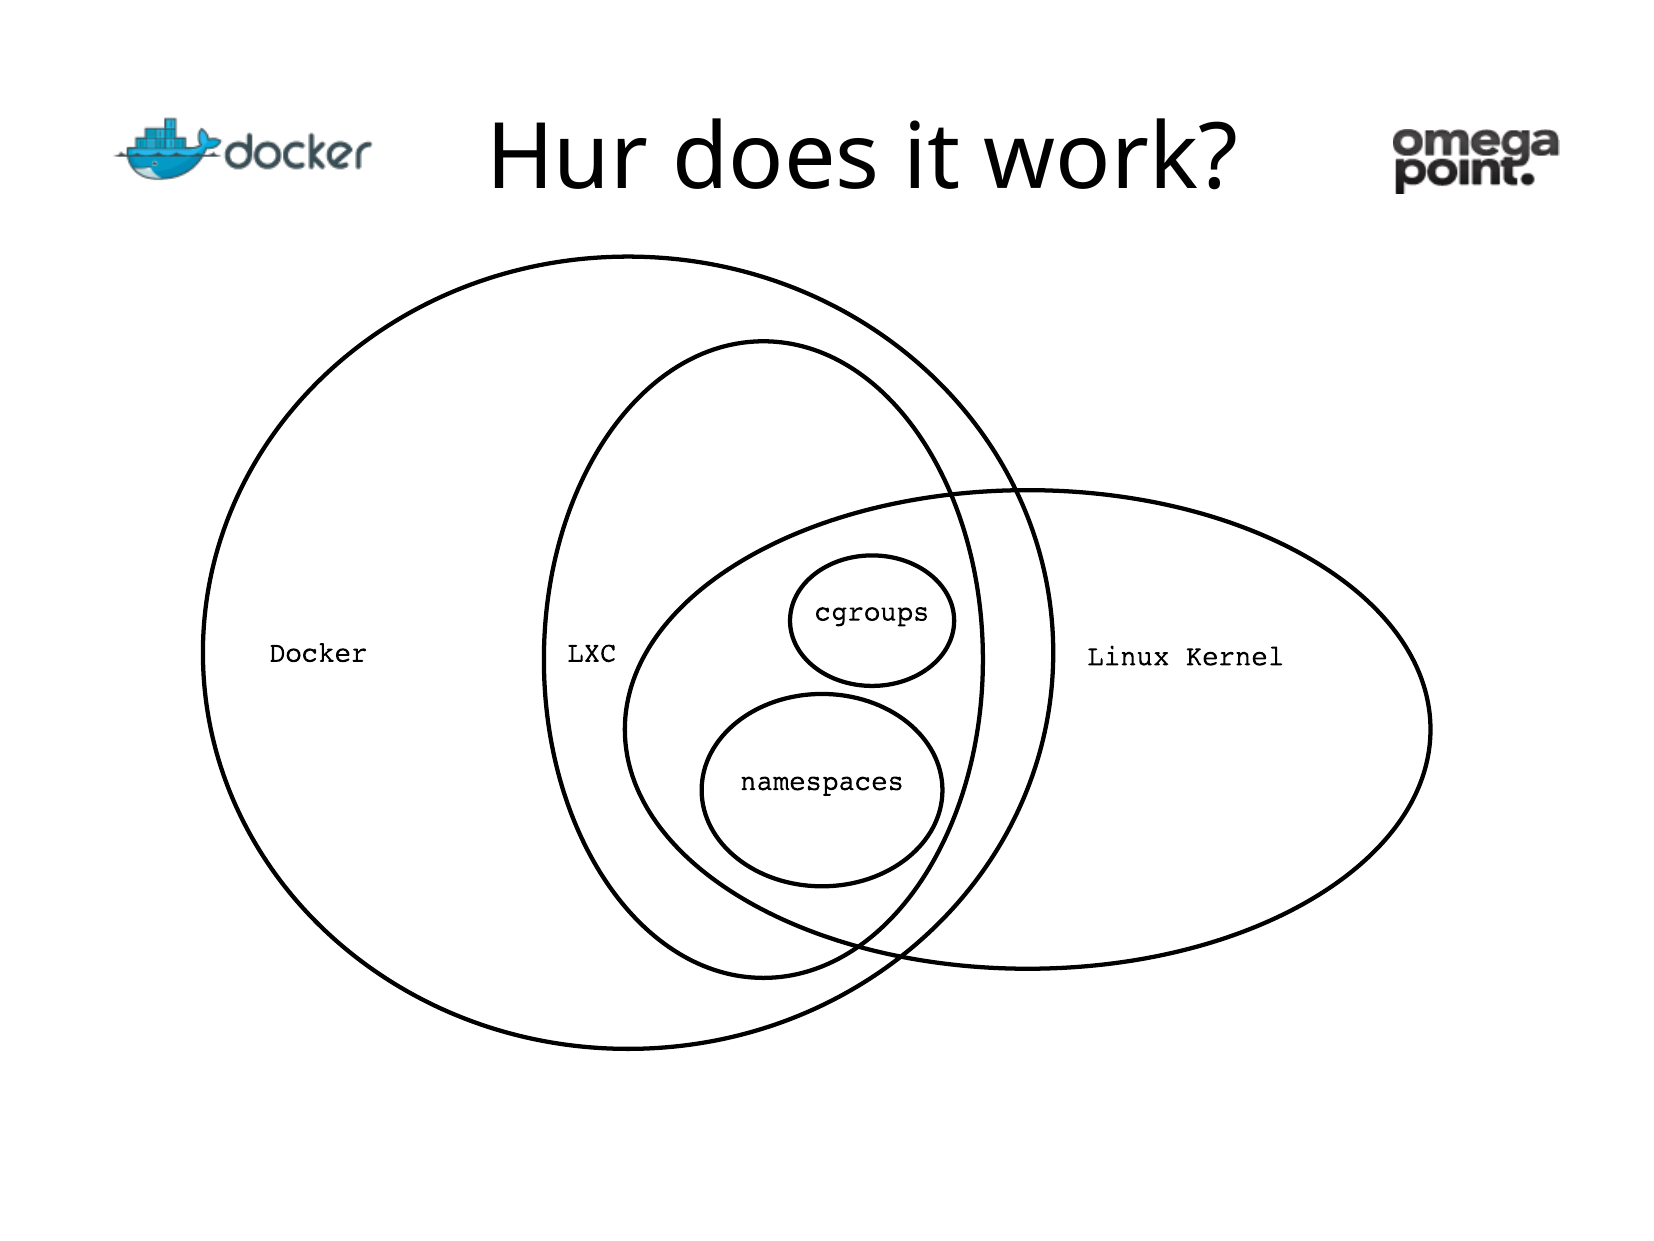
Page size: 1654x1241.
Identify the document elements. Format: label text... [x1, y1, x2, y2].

picture [200, 254, 1433, 1052]
picture [1393, 129, 1560, 194]
picture [99, 94, 390, 204]
title Hur does it work? [82, 49, 1571, 257]
